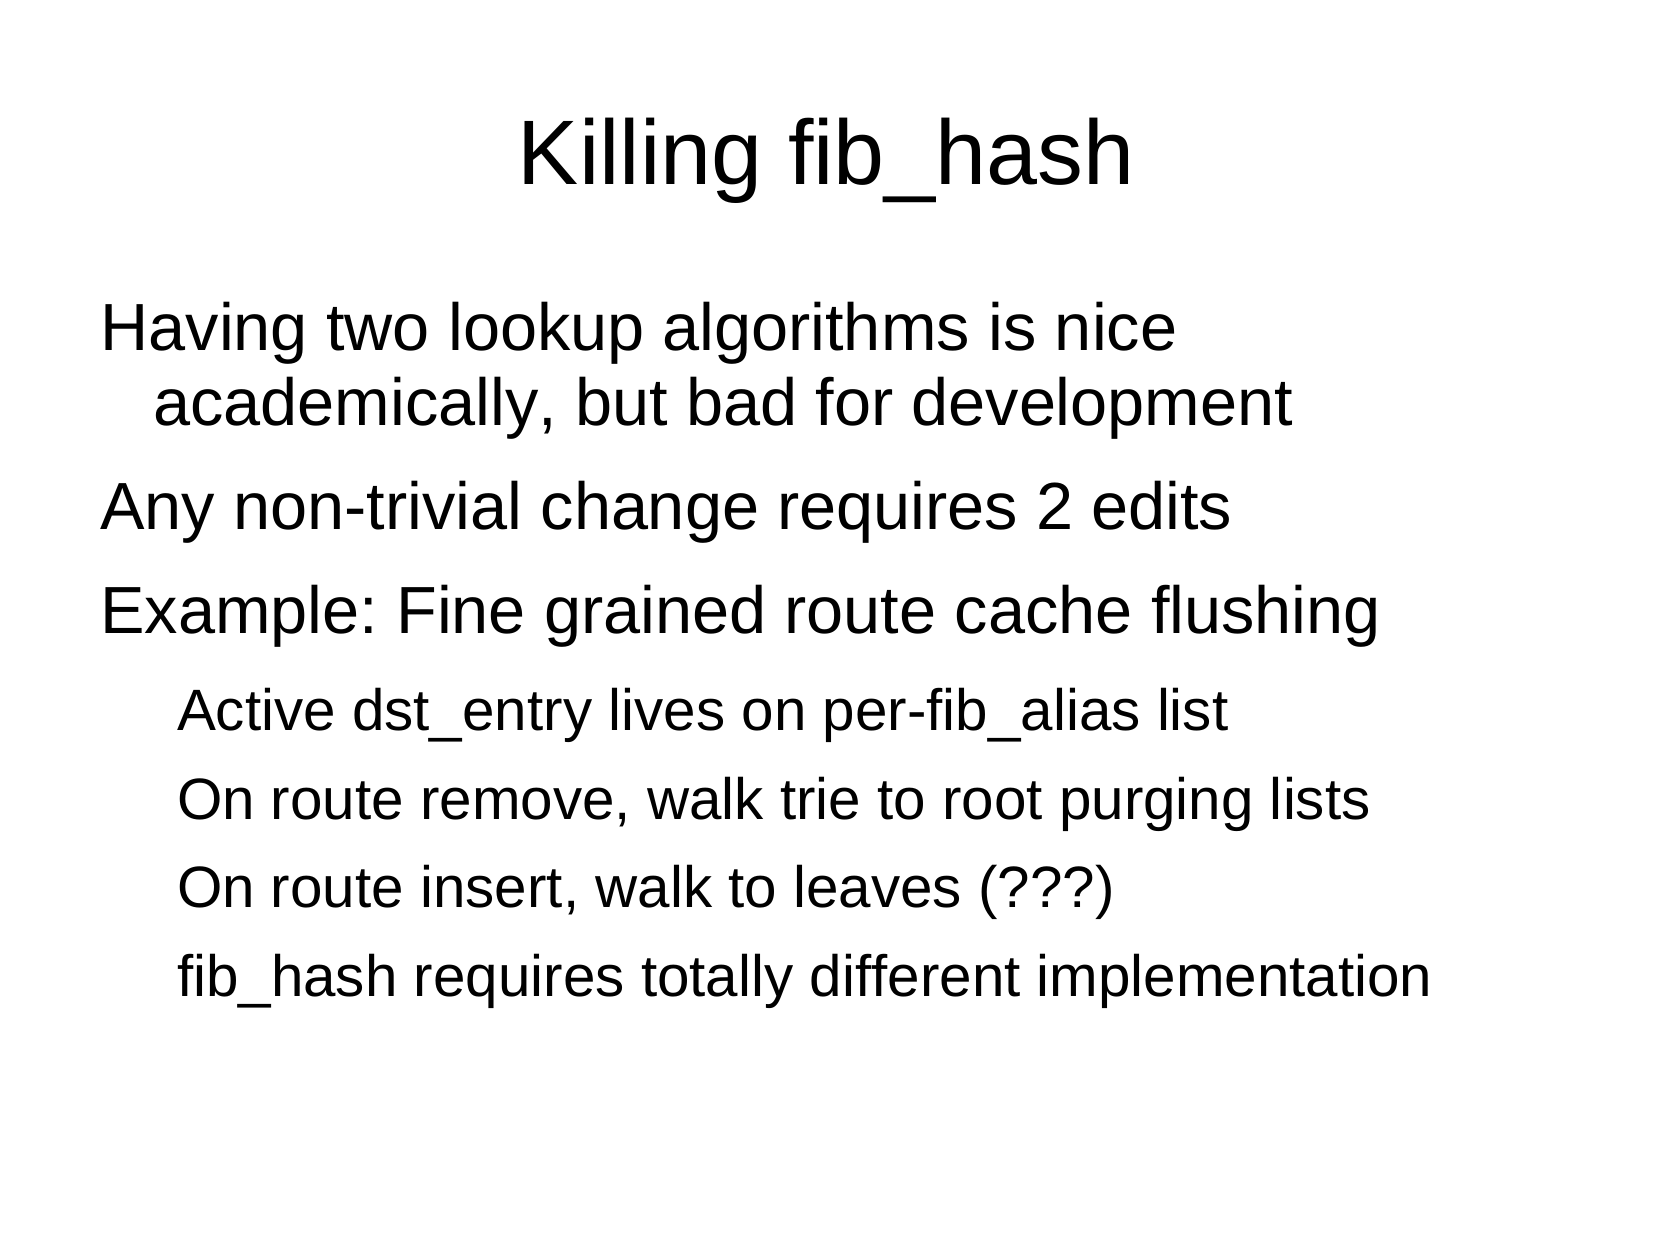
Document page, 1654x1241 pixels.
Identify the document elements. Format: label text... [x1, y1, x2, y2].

list Having two lookup algorithms is nice academically, but bad for development Any non-trivial change requires 2 edits Example: Fine grained route cache flushing Active dst_entry lives on per-fib_alias list On route remove, walk trie to root purging lists On route insert, walk to leaves (???) fib_hash requires totally different implementation [82, 290, 1571, 1109]
title Killing fib_hash [82, 49, 1571, 257]
